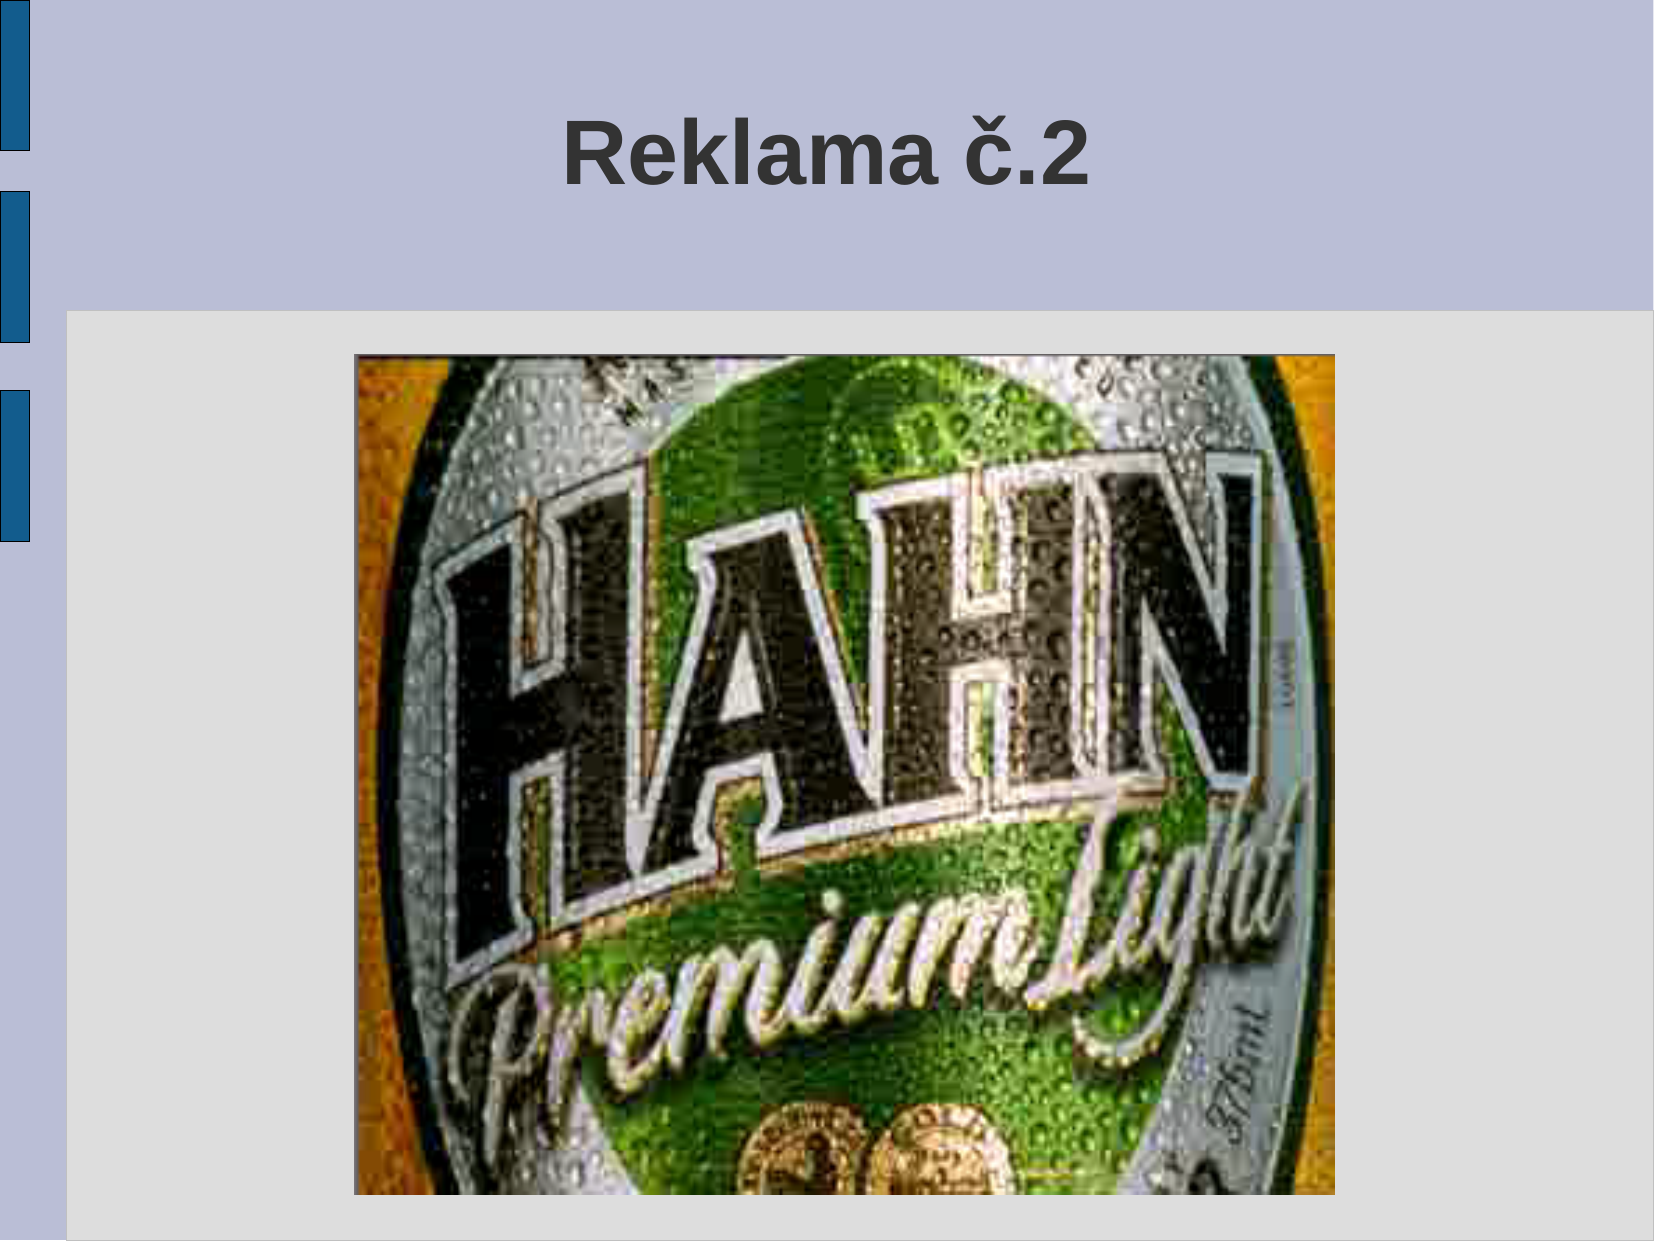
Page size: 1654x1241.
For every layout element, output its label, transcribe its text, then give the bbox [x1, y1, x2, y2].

title Reklama č.2 [82, 56, 1571, 250]
picture [354, 354, 1335, 1195]
